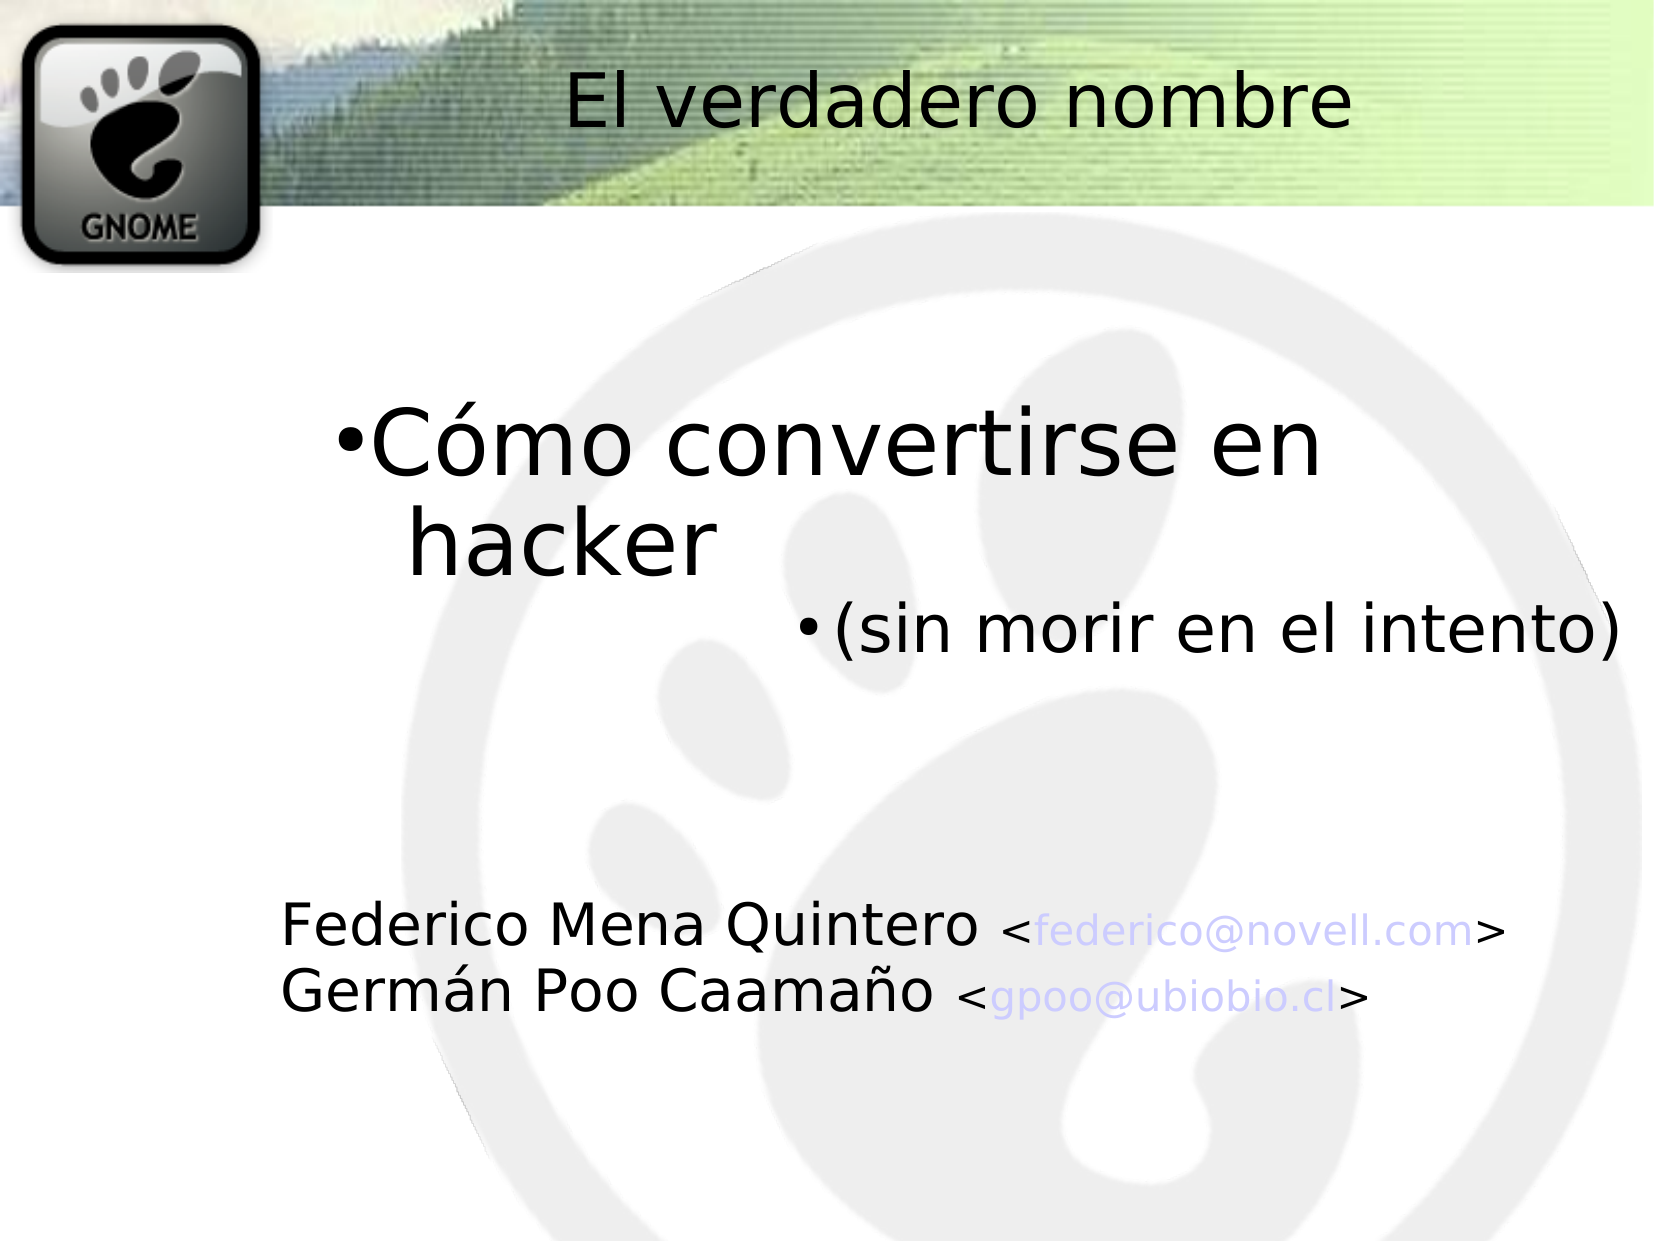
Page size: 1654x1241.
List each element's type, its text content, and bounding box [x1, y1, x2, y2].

subtitle Cómo convertirse en hacker (sin morir en el intento) [265, 265, 1624, 798]
title El verdadero nombre [265, 0, 1654, 207]
text_box Federico Mena Quintero <federico@novell.com> Germán Poo Caamaño <gpoo@ubiobio.cl> [265, 885, 1524, 1033]
picture [0, 0, 1654, 1241]
